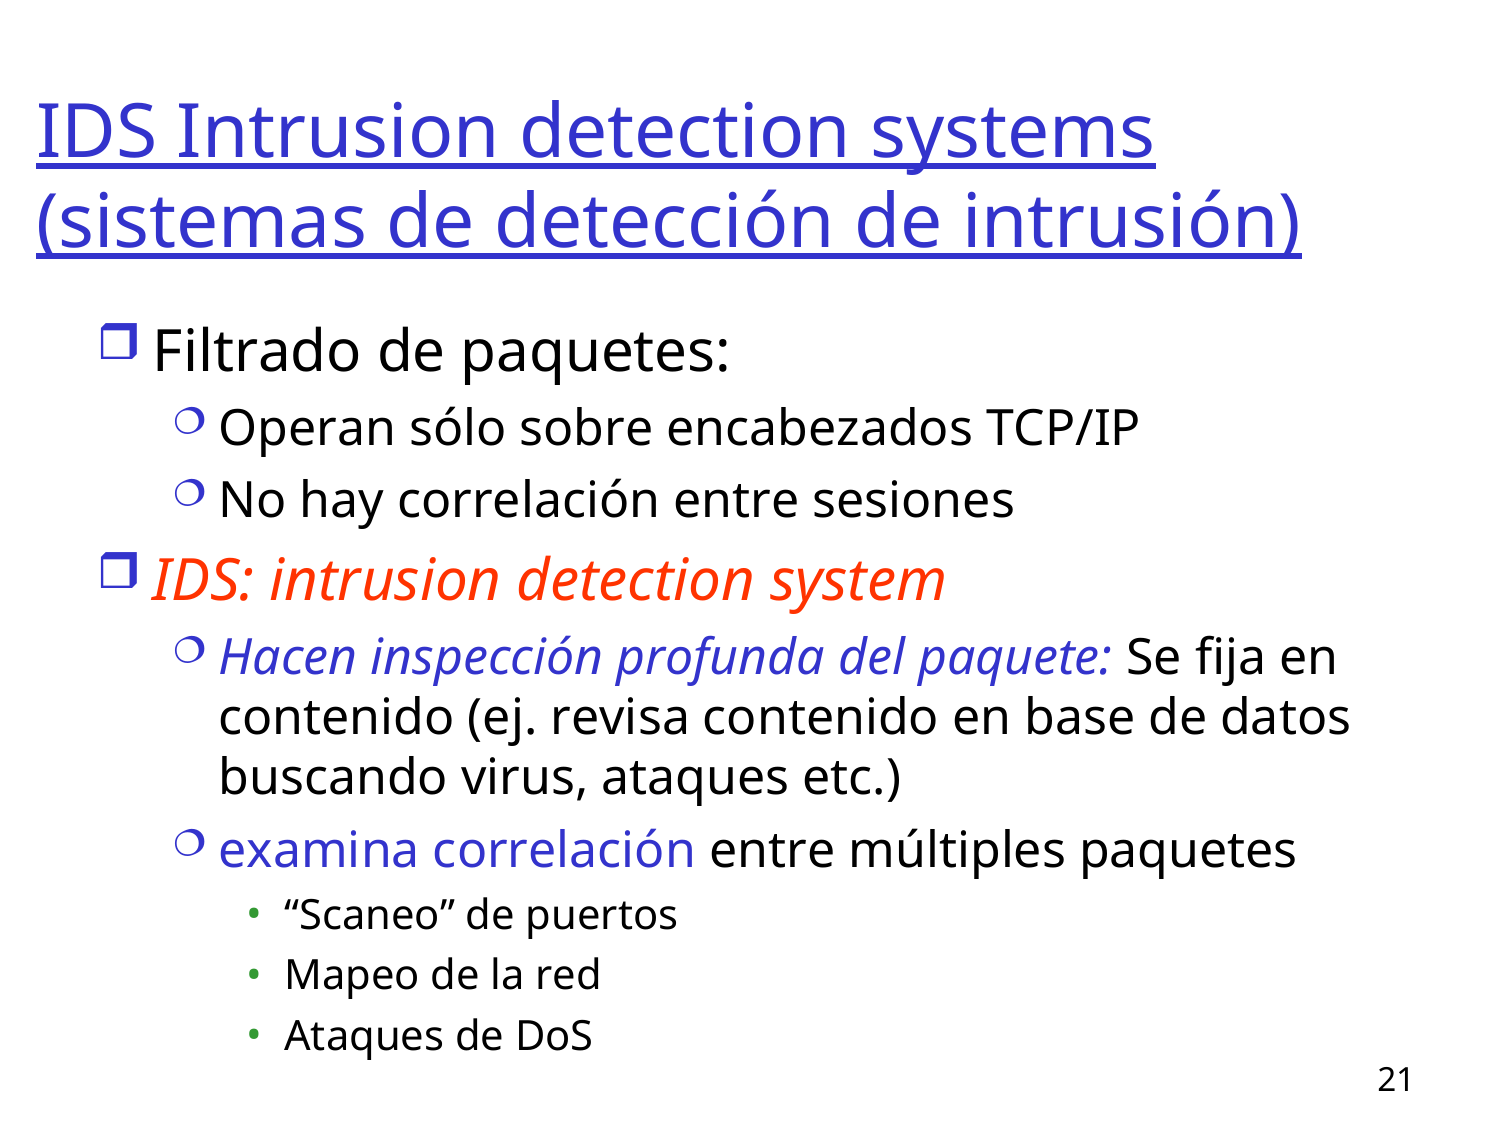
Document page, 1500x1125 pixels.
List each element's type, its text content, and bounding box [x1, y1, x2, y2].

title IDS Intrusion detection systems (sistemas de detección de intrusión) [20, 75, 1467, 271]
list Filtrado de paquetes: Operan sólo sobre encabezados TCP/IP No hay correlación entre sesiones IDS: intrusion detection system Hacen inspección profunda del paquete: Se fija en contenido (ej. revisa contenido en base de datos buscando virus, ataques etc.) examina correlación entre múltiples paquetes “Scaneo” de puertos Mapeo de la red Ataques de DoS [81, 305, 1444, 1078]
